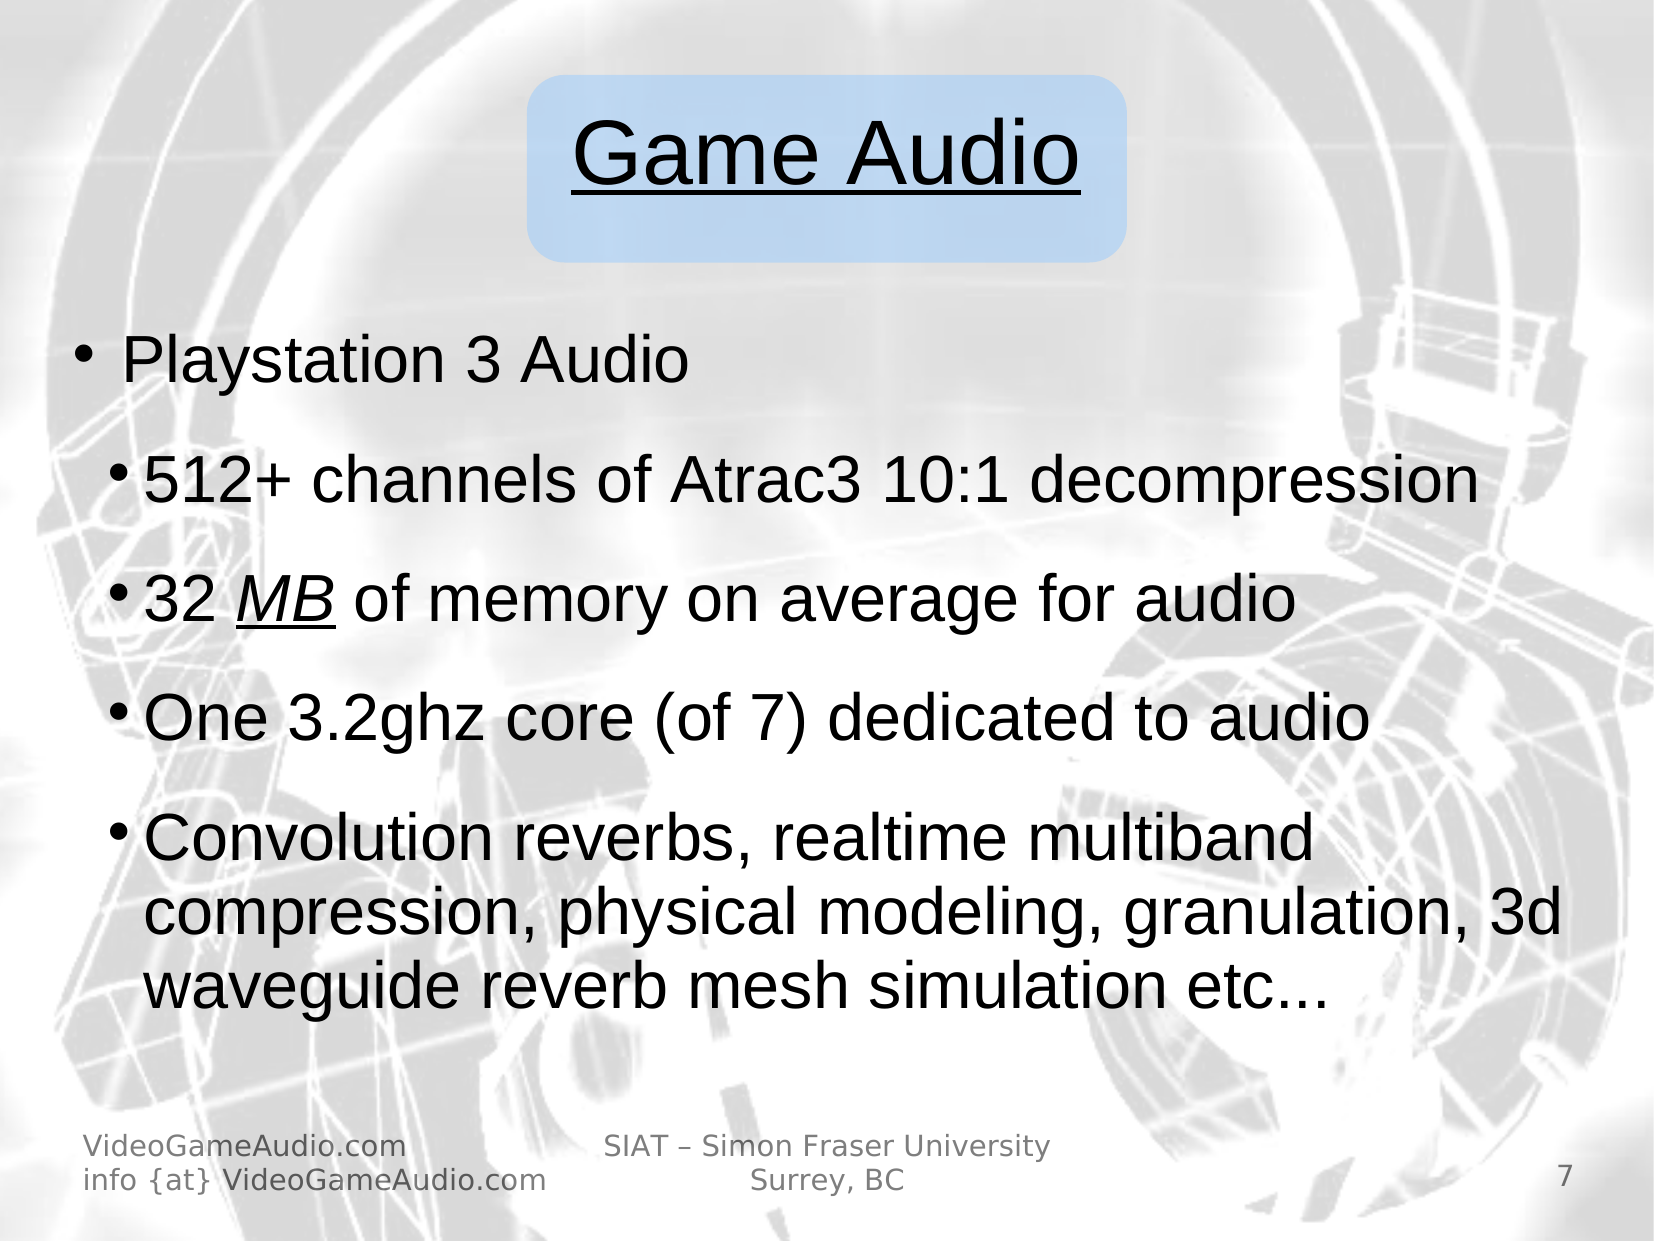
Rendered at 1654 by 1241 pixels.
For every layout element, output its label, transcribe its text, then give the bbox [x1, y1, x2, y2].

title Game Audio [82, 49, 1571, 257]
picture [0, 0, 1654, 1241]
text_box [544, 257, 1109, 263]
text_box Playstation 3 Audio 512+ channels of Atrac3 10:1 decompression 32 MB of memory on average for audio One 3.2ghz core (of 7) dedicated to audio Convolution reverbs, realtime multiband compression, physical modeling, granulation, 3d waveguide reverb mesh simulation etc... [57, 311, 1613, 1030]
